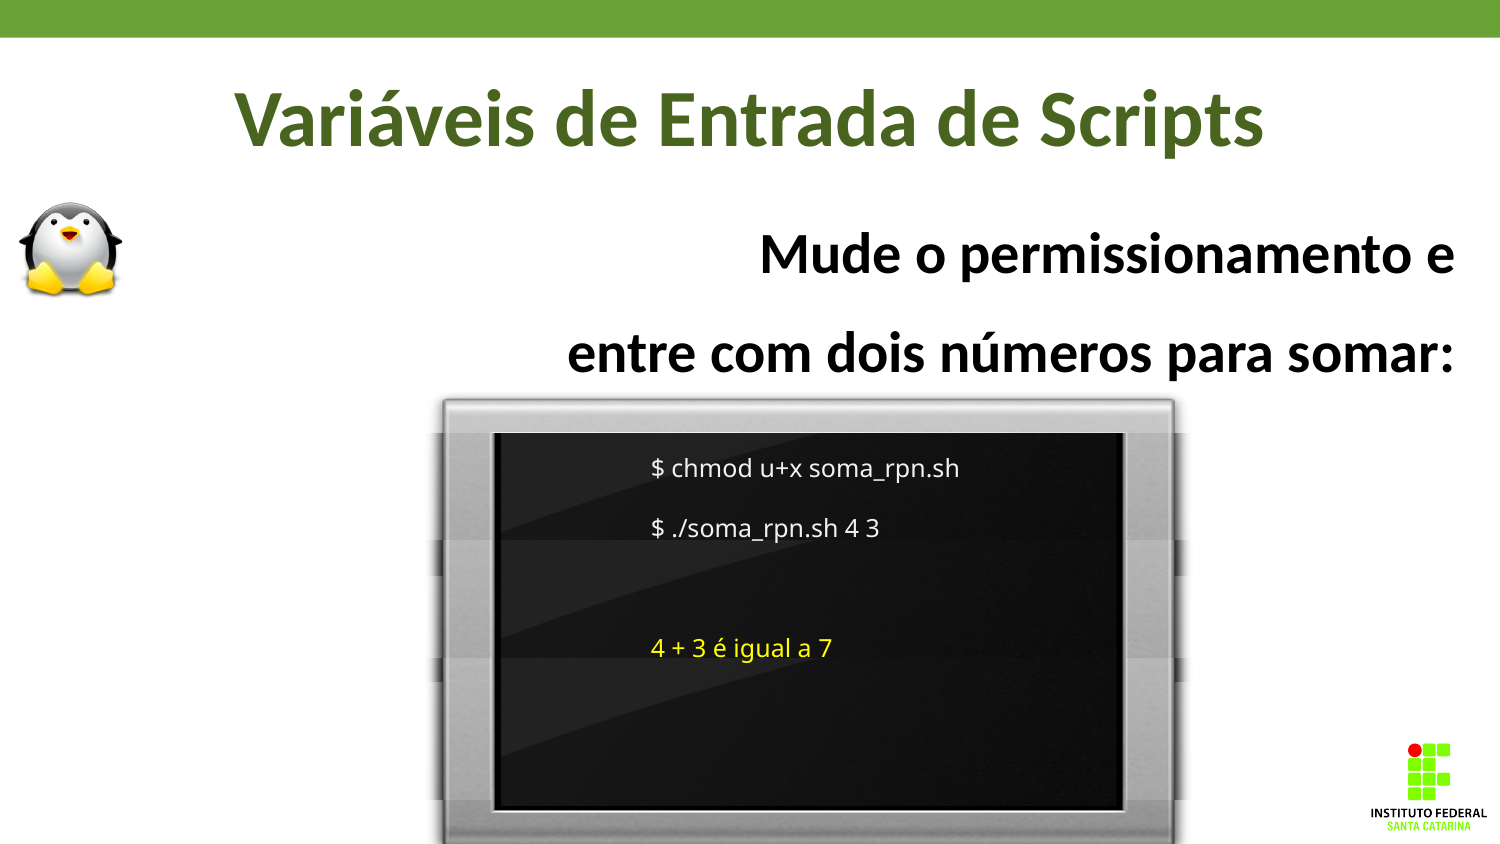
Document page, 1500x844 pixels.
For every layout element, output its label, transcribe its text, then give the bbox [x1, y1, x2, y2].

title Variáveis de Entrada de Scripts [75, 43, 1425, 185]
list Mude o permissionamento e entre com dois números para somar: [64, 207, 1471, 765]
text_box $ chmod u+x soma_rpn.sh $ ./soma_rpn.sh 4 3 4 + 3 é igual a 7 [636, 445, 976, 670]
picture [1358, 730, 1500, 844]
picture [407, 339, 1211, 844]
picture [17, 198, 124, 304]
